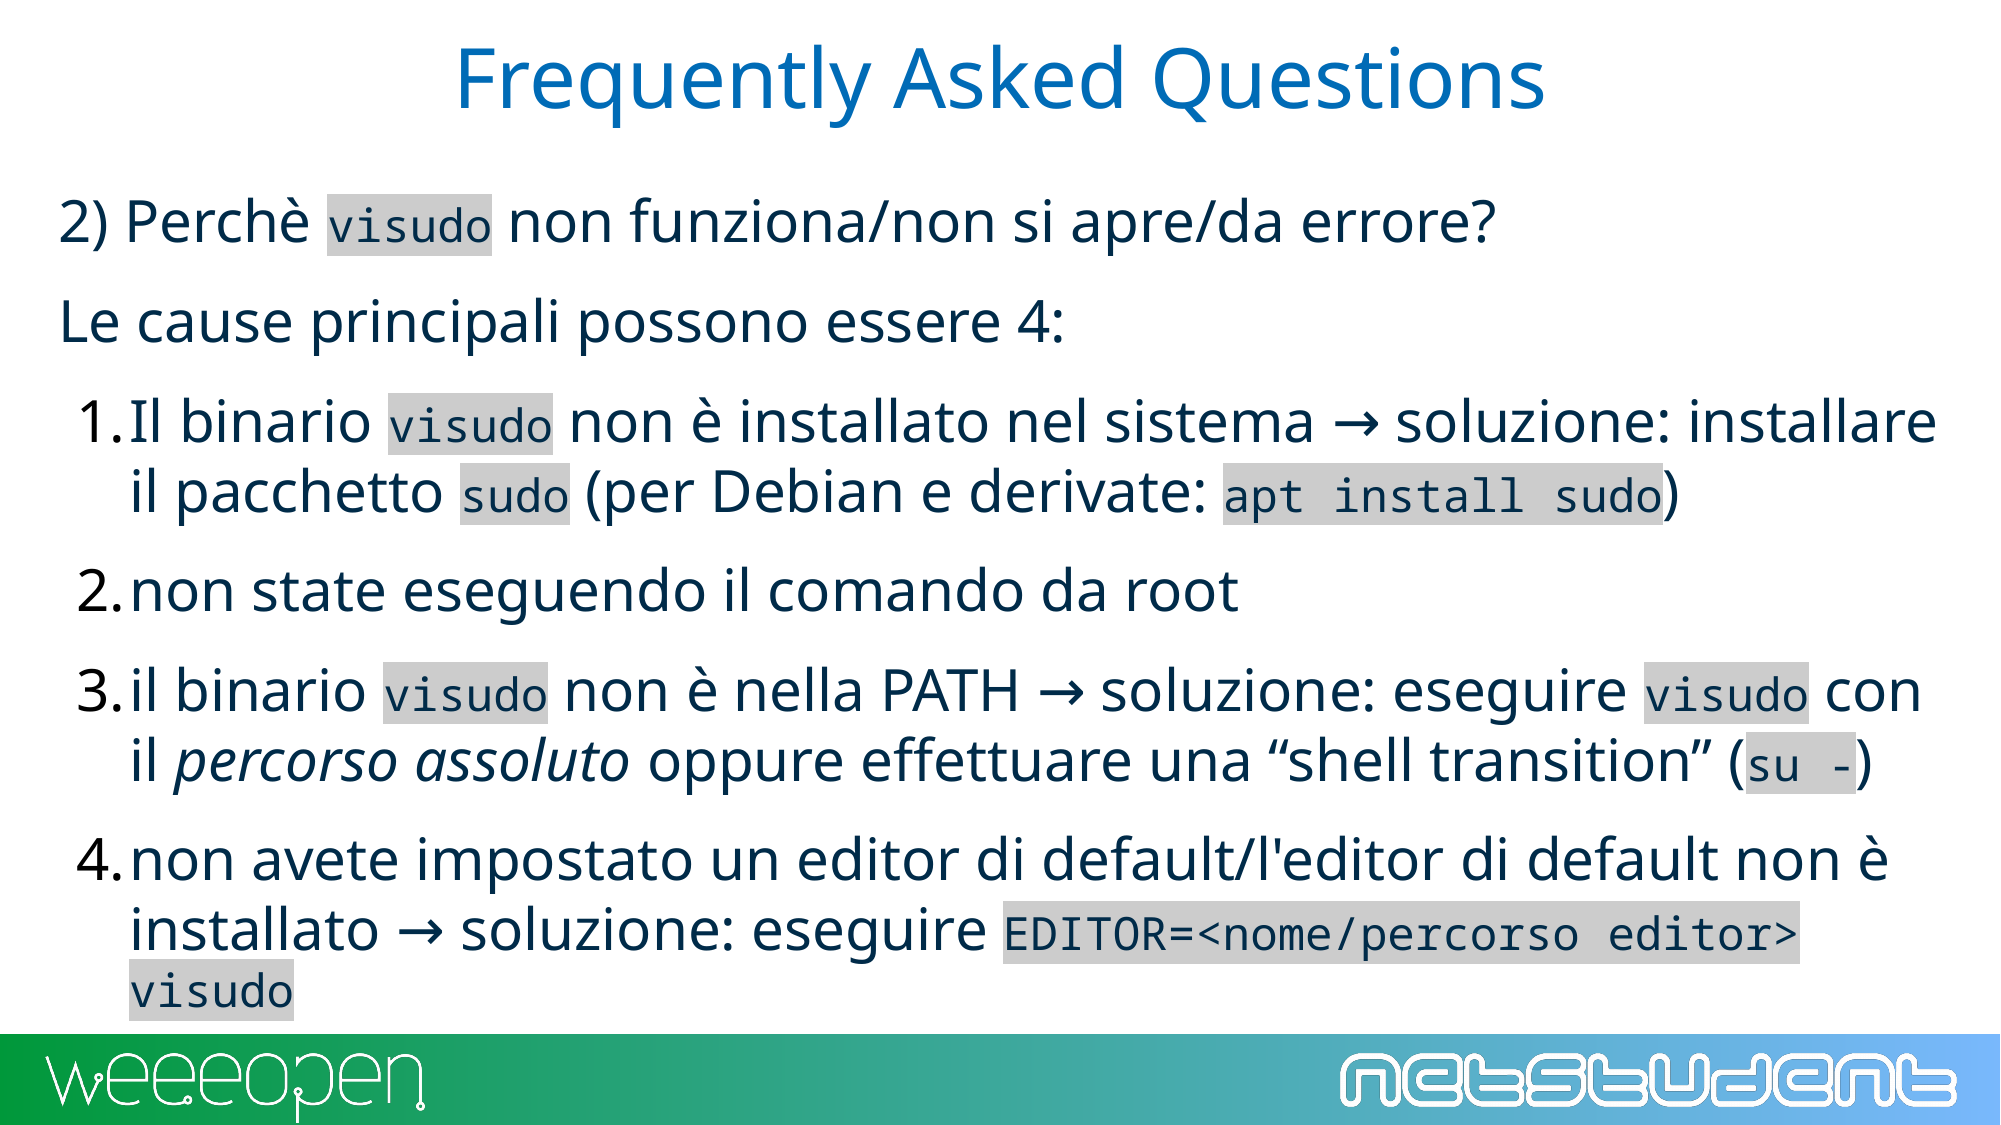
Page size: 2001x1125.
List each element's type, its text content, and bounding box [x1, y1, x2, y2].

title Frequently Asked Questions [43, 29, 1959, 177]
picture [1340, 1053, 1957, 1107]
picture [45, 1053, 425, 1123]
list 2) Perchè visudo non funziona/non si apre/da errore? Le cause principali possono essere 4: Il binario visudo non è installato nel sistema → soluzione: installare il pacchetto sudo (per Debian e derivate: apt install sudo) non state eseguendo il comando da root il binario visudo non è nella PATH → soluzione: eseguire visudo con il percorso assoluto oppure effettuare una “shell transition” (su -) non avete impostato un editor di default/l'editor di default non è installato → soluzione: eseguire EDITOR=<nome/percorso editor> visudo [43, 177, 1959, 1010]
